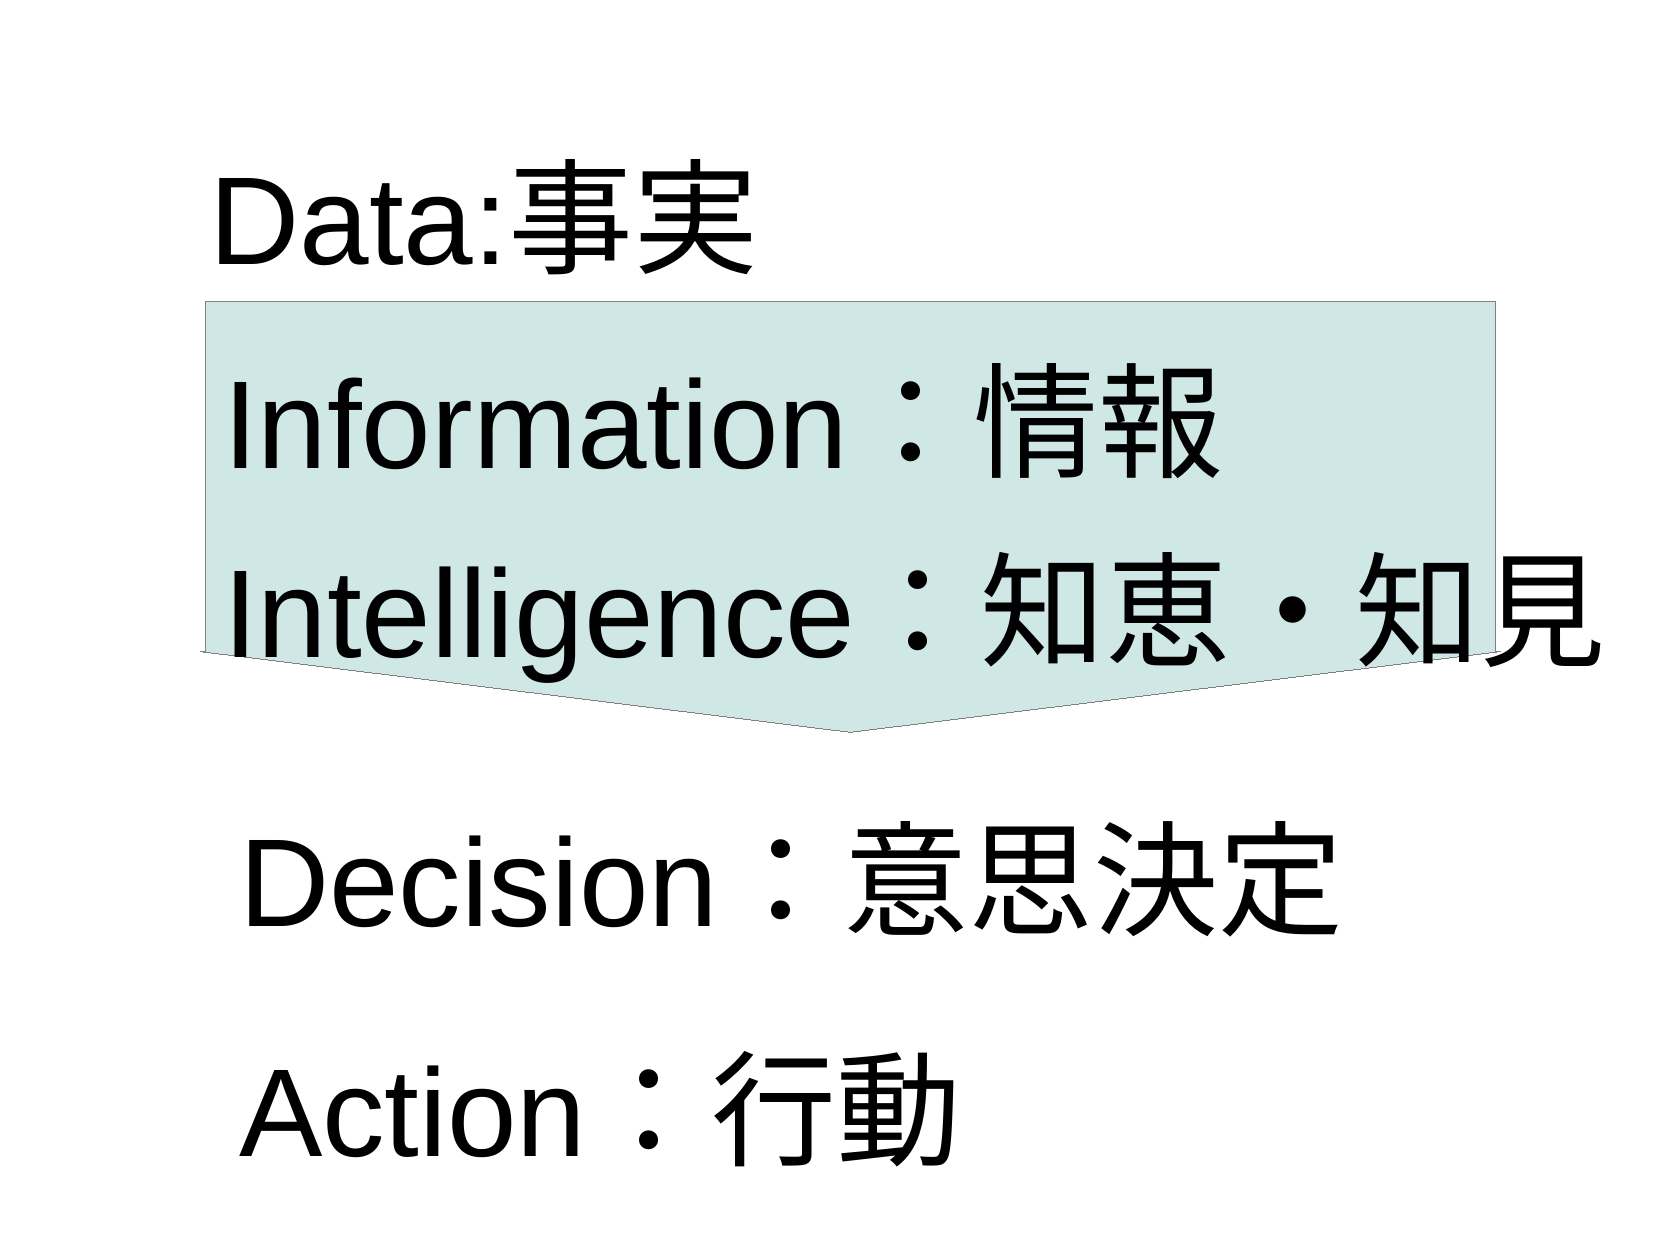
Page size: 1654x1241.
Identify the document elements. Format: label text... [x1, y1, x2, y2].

text_box Intelligence：知恵・知見 [208, 504, 1496, 701]
text_box Action：行動 [224, 1003, 914, 1200]
text_box [200, 301, 1496, 653]
text_box Decision：意思決定 [224, 773, 1296, 970]
text_box Data:事実 [194, 112, 774, 267]
text_box Information：情報 [208, 315, 1177, 471]
text_box [598, 701, 1103, 733]
